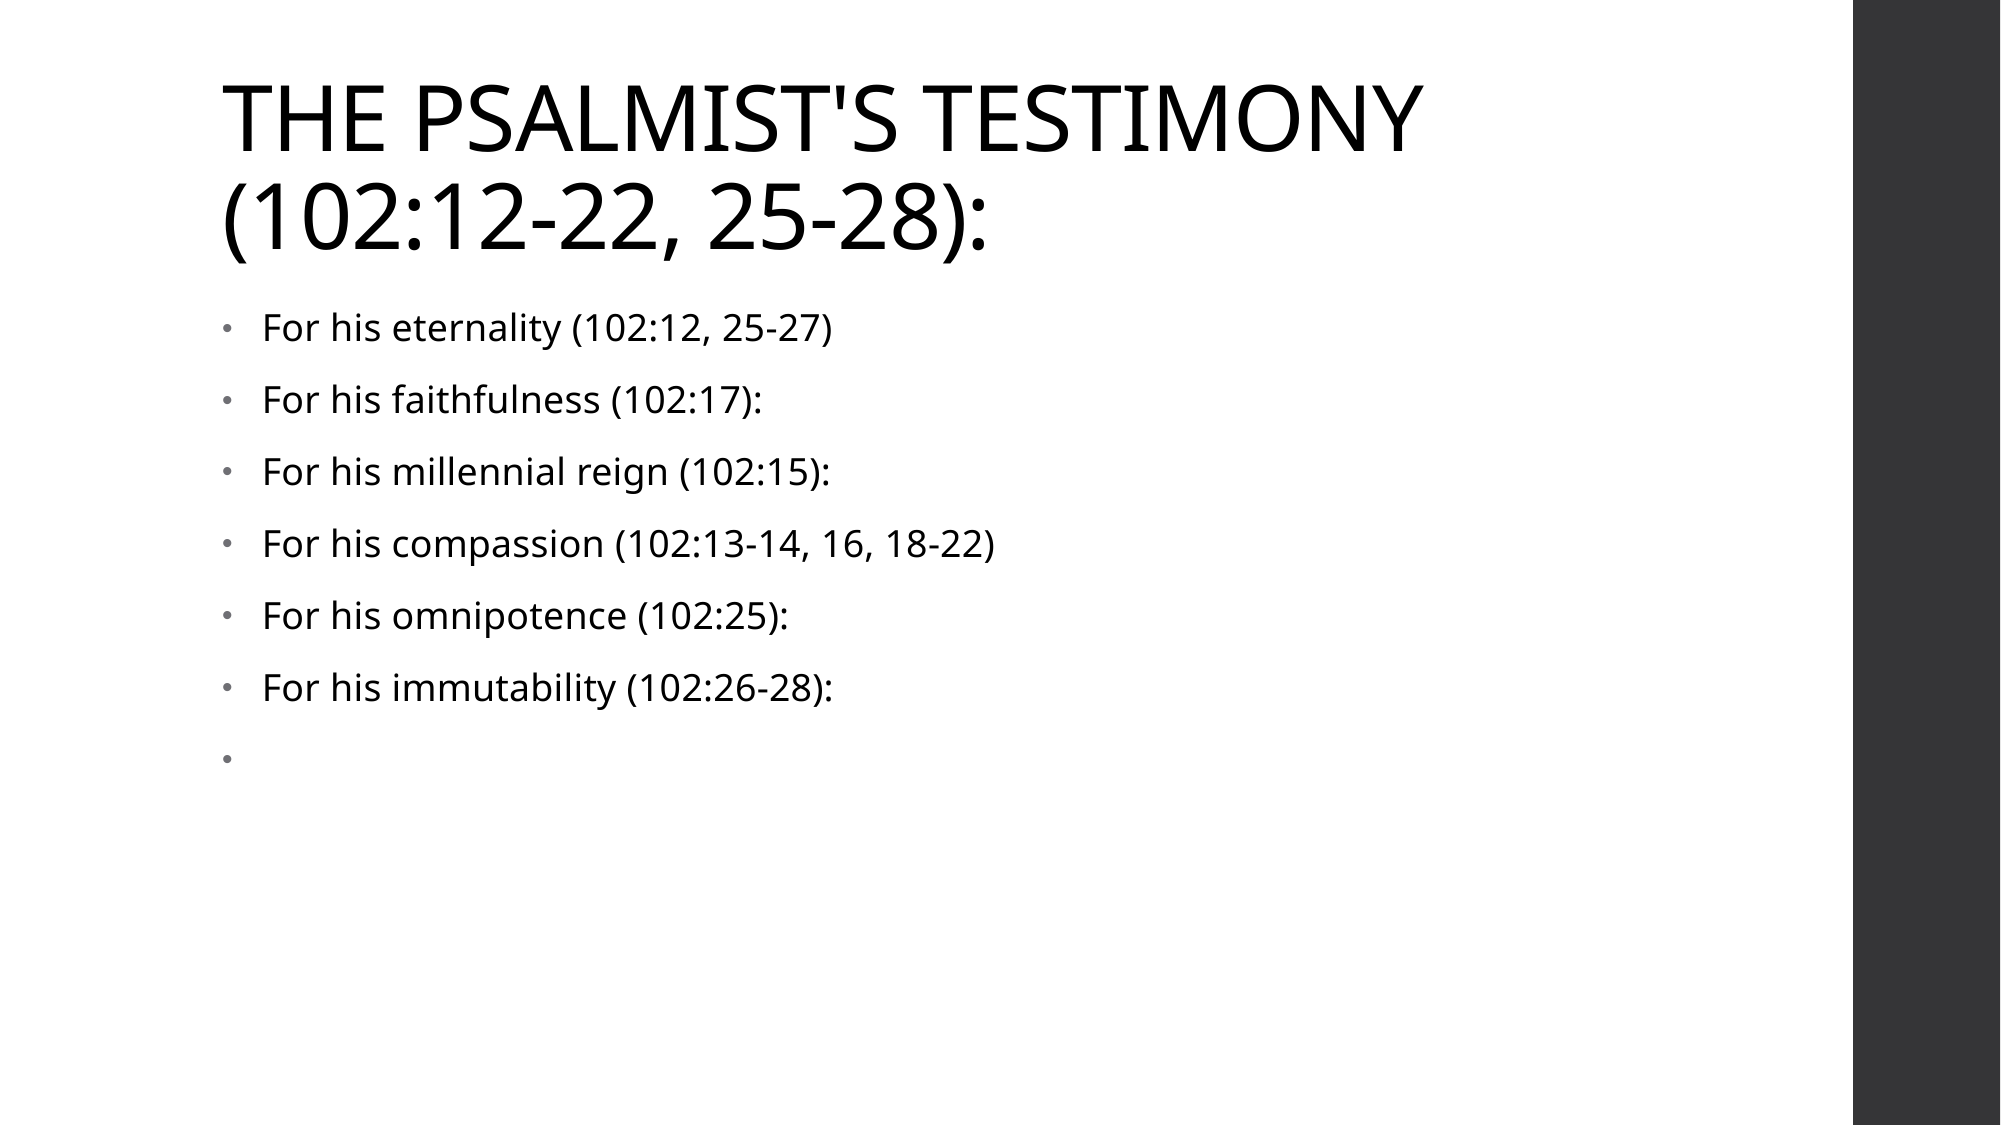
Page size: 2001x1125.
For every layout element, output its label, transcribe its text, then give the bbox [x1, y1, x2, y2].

list For his eternality (102:12, 25-27) For his faithfulness (102:17): For his millennial reign (102:15): For his compassion (102:13-14, 16, 18-22) For his omnipotence (102:25): For his immutability (102:26-28): [206, 299, 1617, 1014]
title THE PSALMIST'S TESTIMONY (102:12-22, 25-28): [206, 60, 1797, 278]
